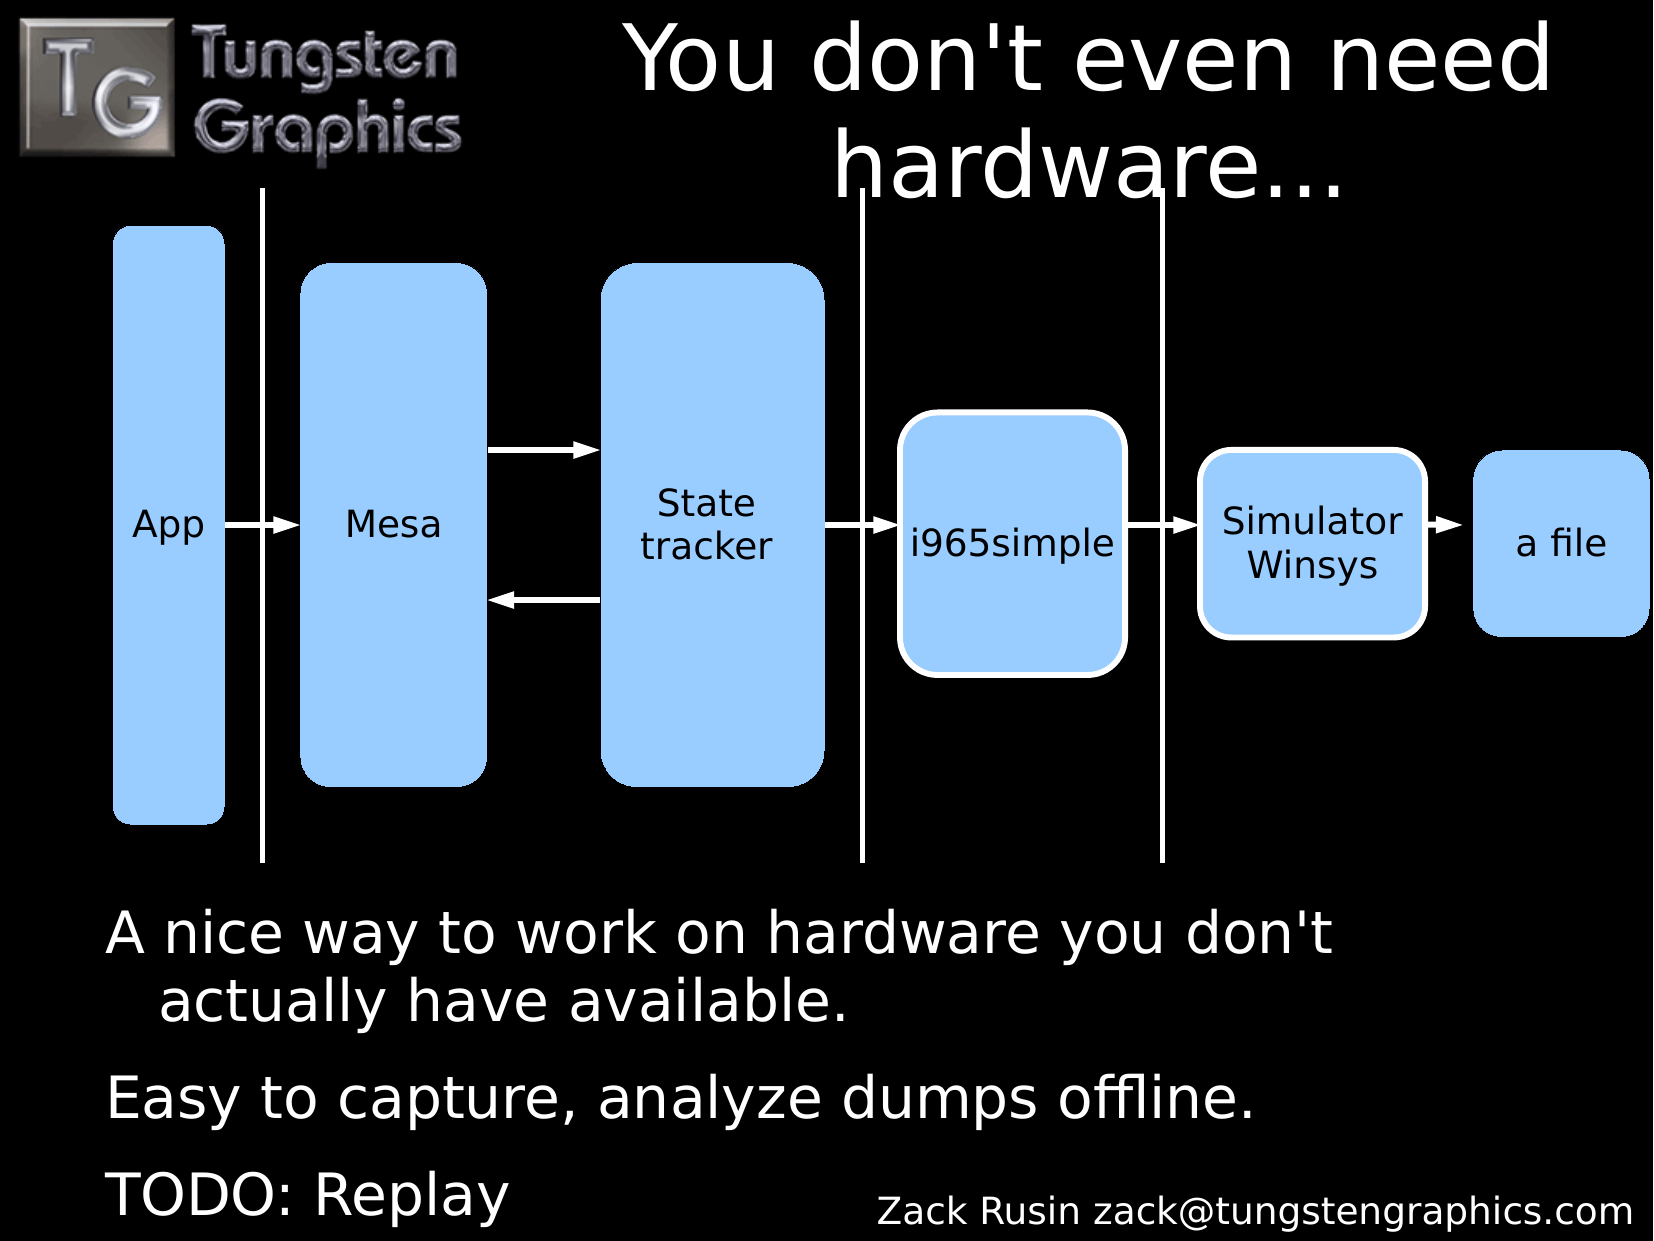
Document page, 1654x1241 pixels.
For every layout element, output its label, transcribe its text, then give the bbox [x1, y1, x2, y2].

list A nice way to work on hardware you don't actually have available. Easy to capture, analyze dumps offline. TODO: Replay [87, 899, 1576, 1230]
text_box Mesa [299, 262, 488, 788]
text_box Simulator Winsys [1200, 449, 1426, 638]
text_box i965simple [900, 412, 1126, 676]
title You don't even need hardware... [567, 5, 1613, 220]
text_box a file [1472, 449, 1651, 638]
text_box Zack Rusin zack@tungstengraphics.com [787, 1182, 1651, 1241]
picture [0, 0, 555, 188]
text_box App [112, 225, 226, 826]
text_box State tracker [600, 262, 826, 788]
